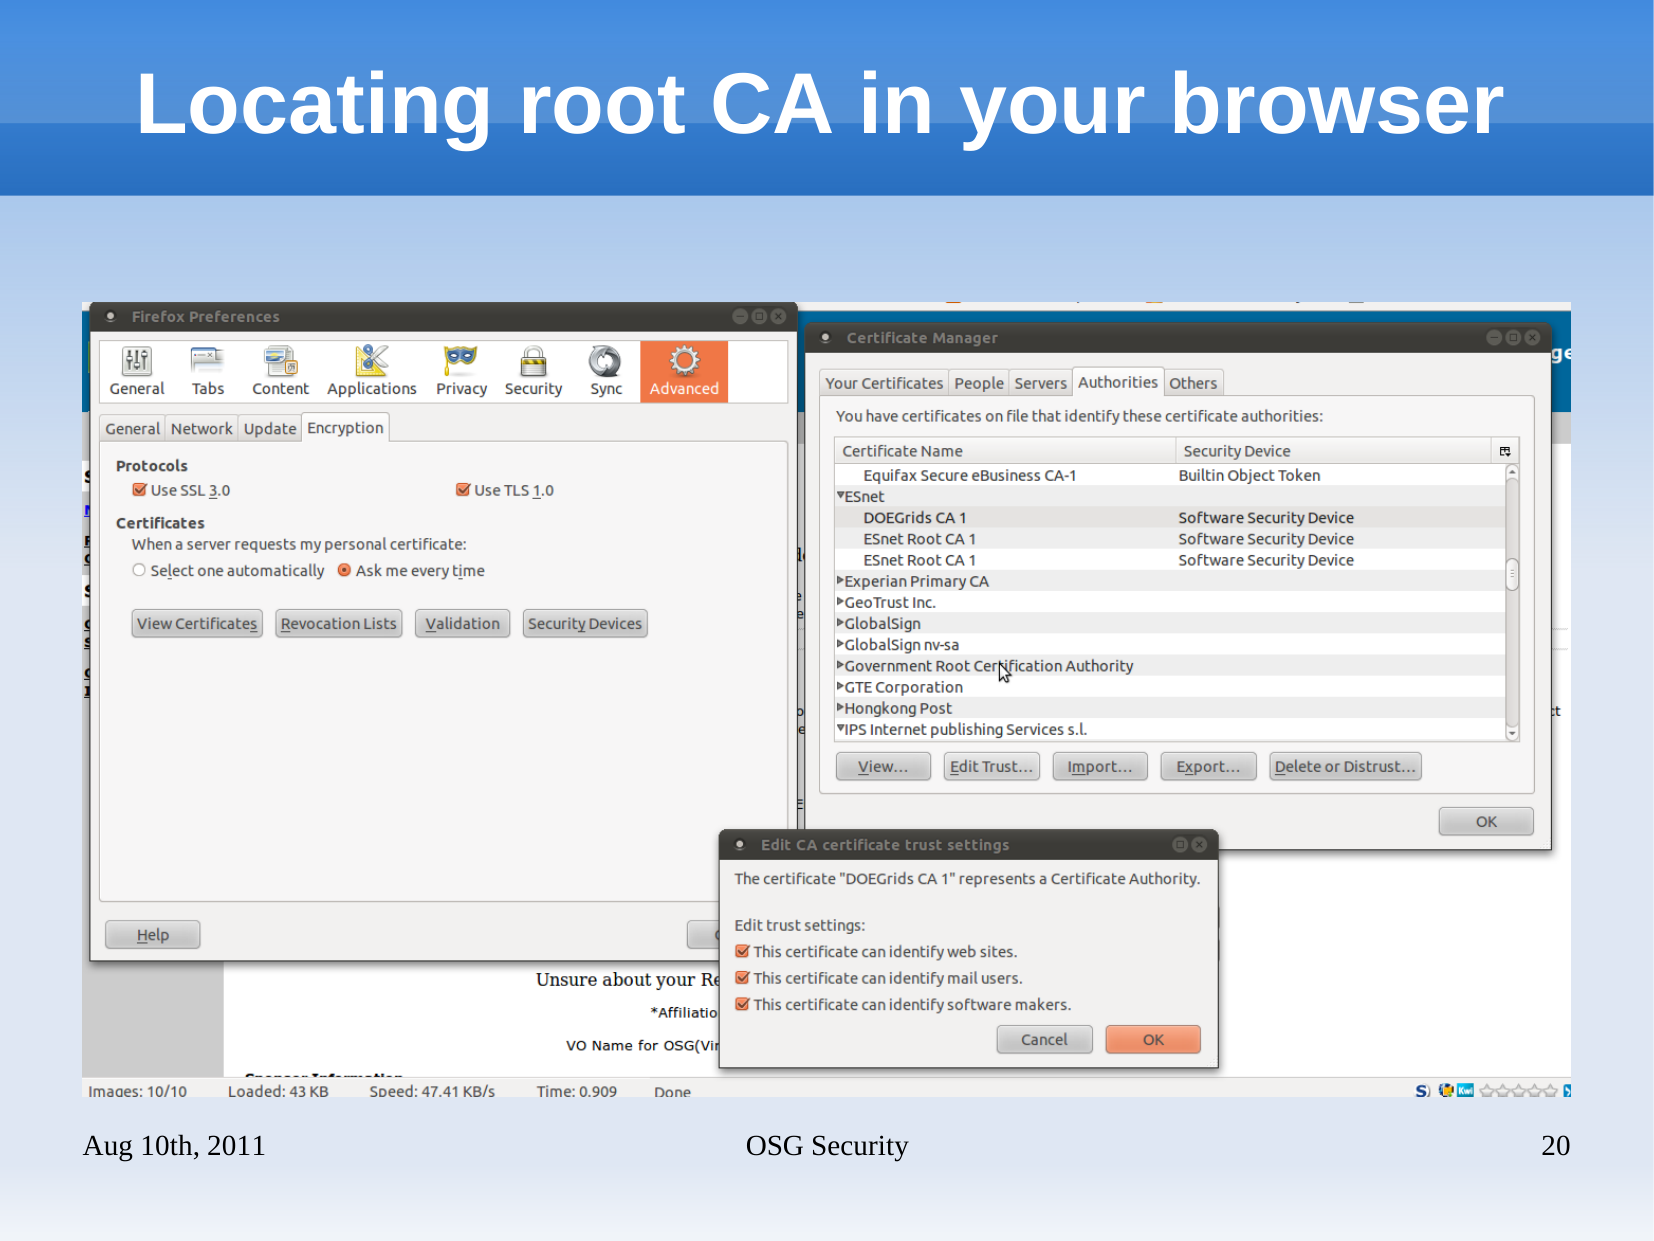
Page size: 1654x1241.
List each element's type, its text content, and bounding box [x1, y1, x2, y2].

picture [0, 0, 1654, 1241]
title Locating root CA in your browser [76, 0, 1565, 208]
